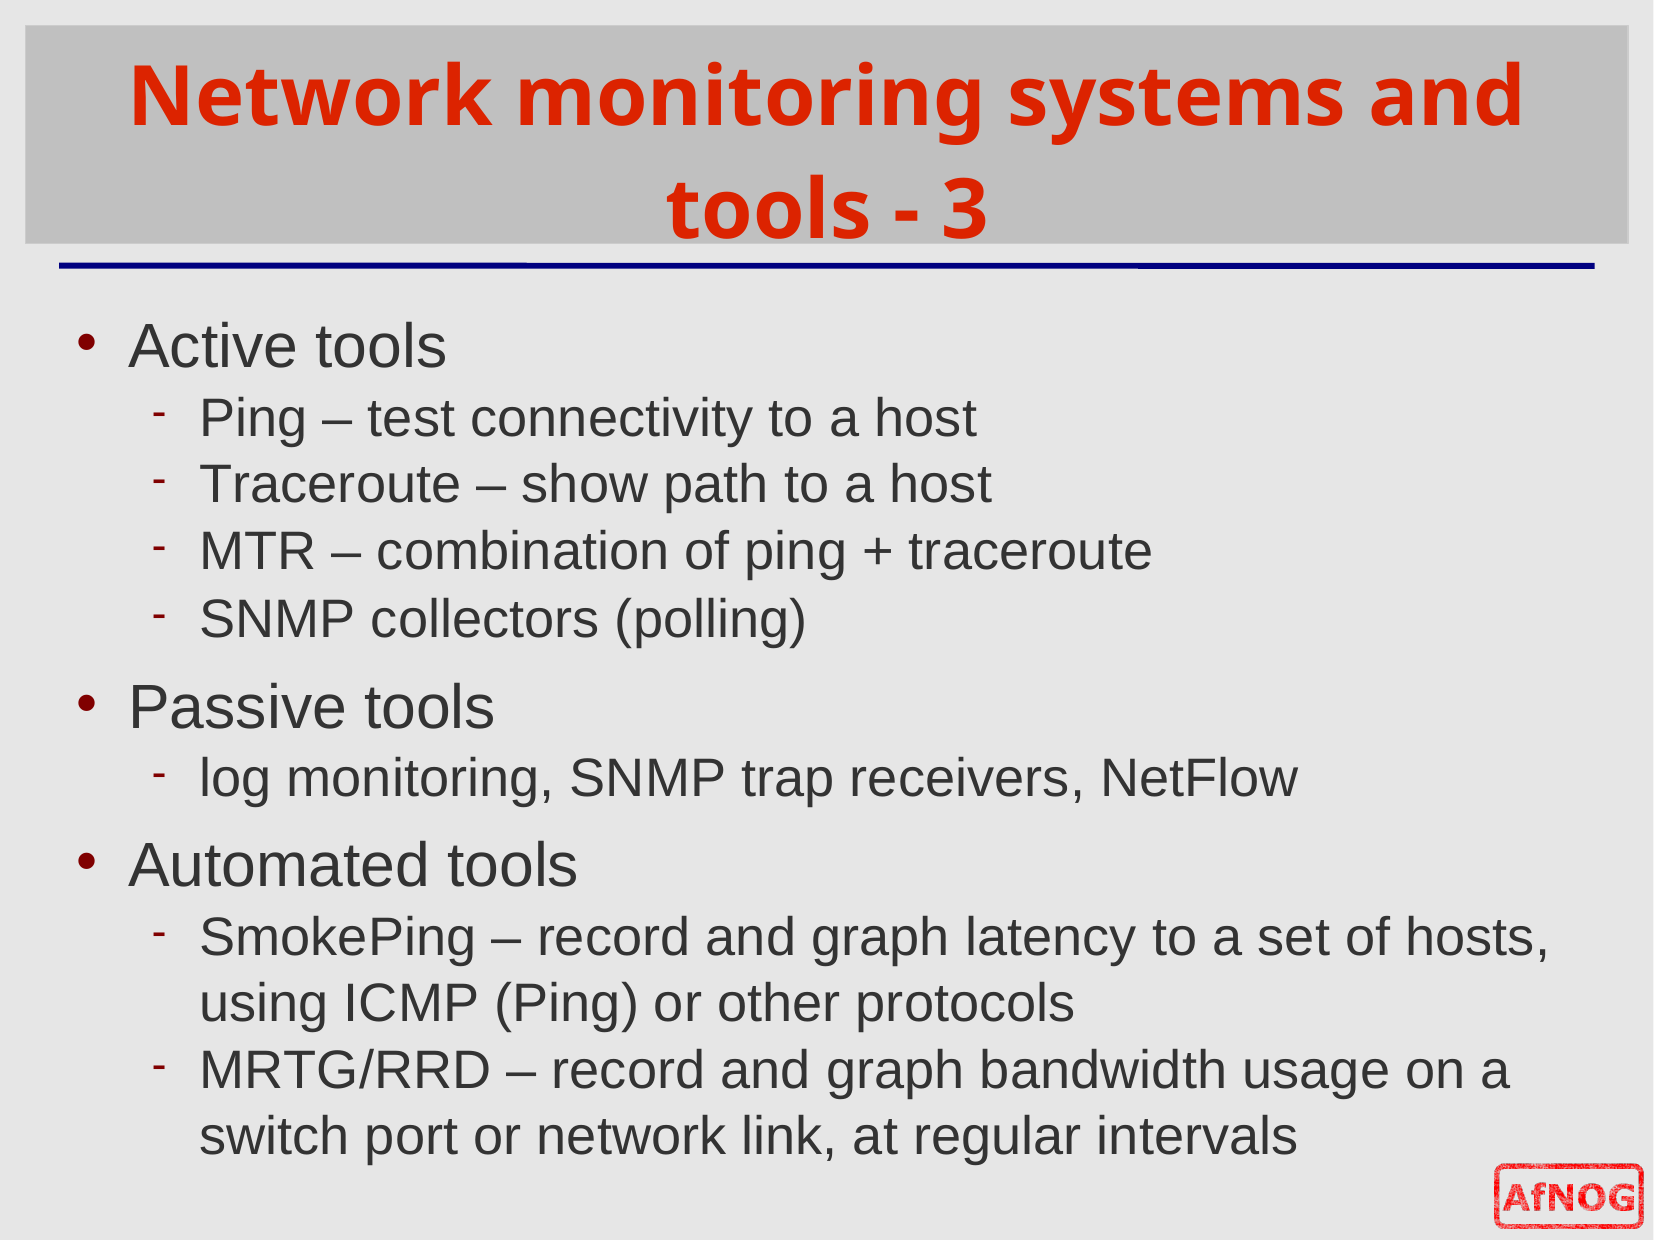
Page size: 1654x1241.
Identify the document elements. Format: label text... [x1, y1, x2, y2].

title Network monitoring systems and tools - 3 [121, 46, 1534, 254]
picture [1595, 1163, 1644, 1229]
list Active tools Ping – test connectivity to a host Traceroute – show path to a host MTR – combination of ping + traceroute SNMP collectors (polling)‏ Passive tools log monitoring, SNMP trap receivers, NetFlow Automated tools SmokePing – record and graph latency to a set of hosts, using ICMP (Ping) or other protocols MRTG/RRD – record and graph bandwidth usage on a switch port or network link, at regular intervals [59, 304, 1595, 1233]
